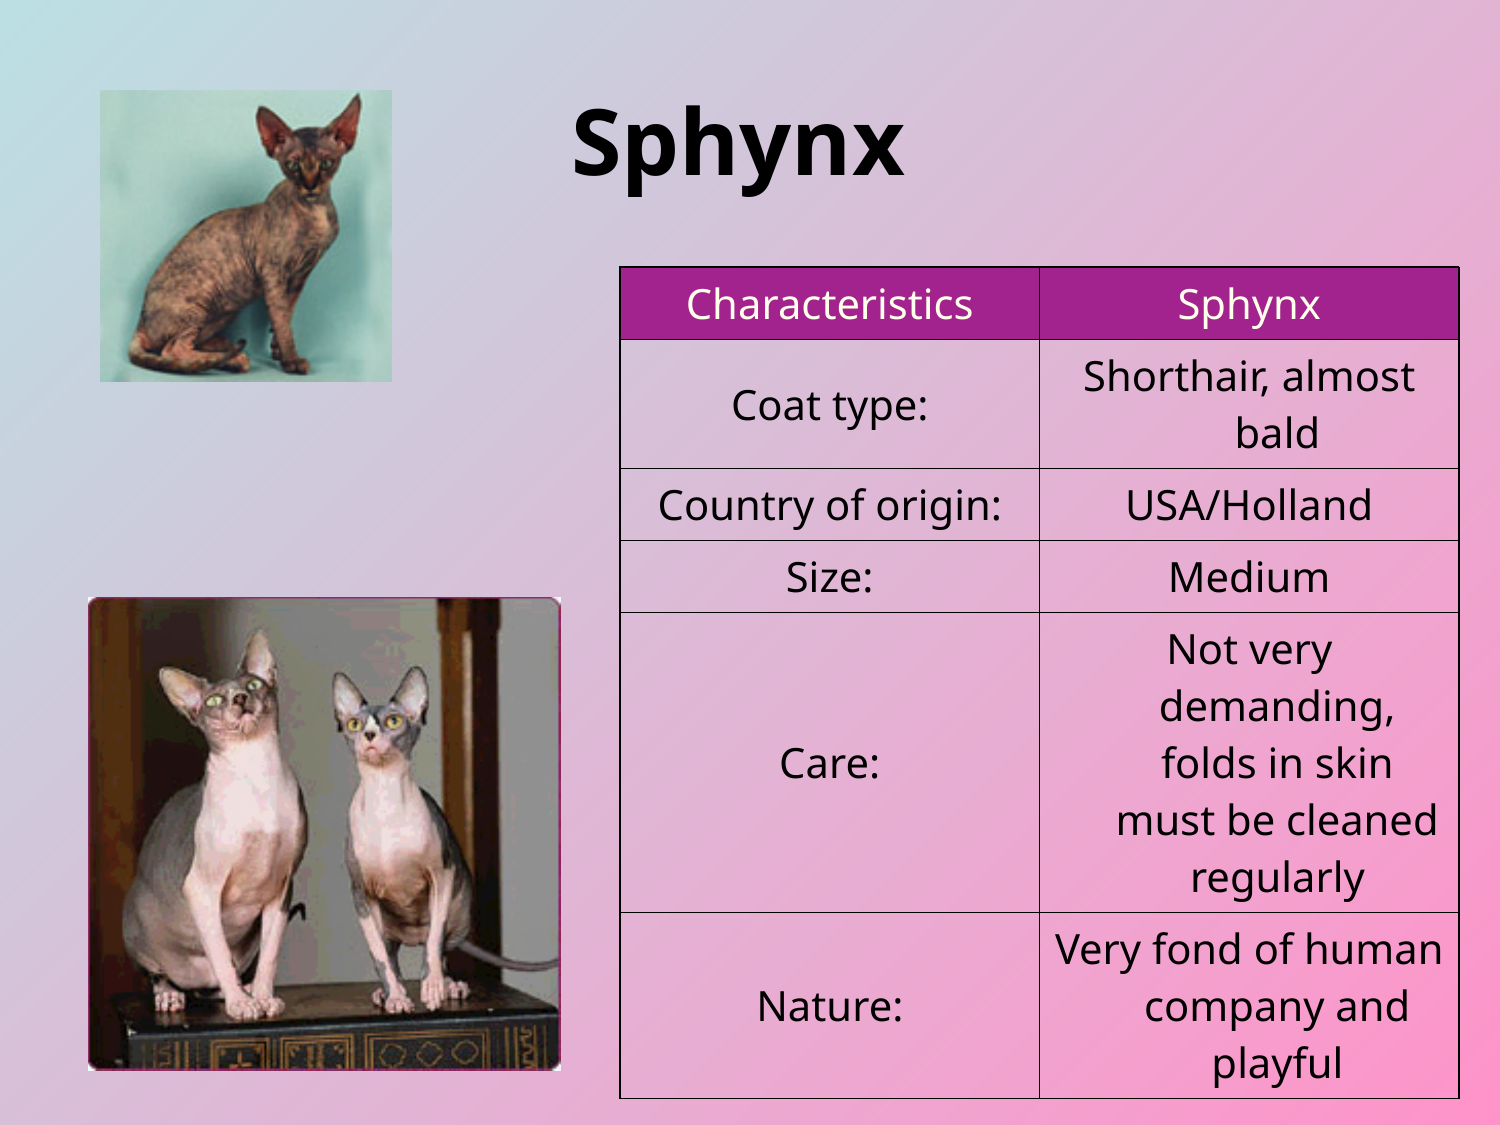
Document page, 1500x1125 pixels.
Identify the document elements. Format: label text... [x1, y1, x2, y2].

picture [88, 597, 561, 1071]
table_cell Country of origin: [621, 469, 1039, 540]
table_cell Size: [621, 541, 1039, 612]
table_header Characteristics [621, 268, 1039, 339]
table_cell Medium [1040, 541, 1458, 612]
table_cell Nature: [621, 913, 1039, 1098]
table_cell Shorthair, almost bald [1040, 340, 1458, 468]
picture [100, 90, 392, 382]
table_cell USA/Holland [1040, 469, 1458, 540]
table_cell Coat type: [621, 340, 1039, 468]
table_header Sphynx [1040, 268, 1458, 339]
table_cell Care: [621, 613, 1039, 912]
table_cell Very fond of human company and playful [1040, 913, 1458, 1098]
table_cell Not very demanding, folds in skin must be cleaned regularly [1040, 613, 1458, 912]
title Sphynx [75, 45, 1425, 233]
